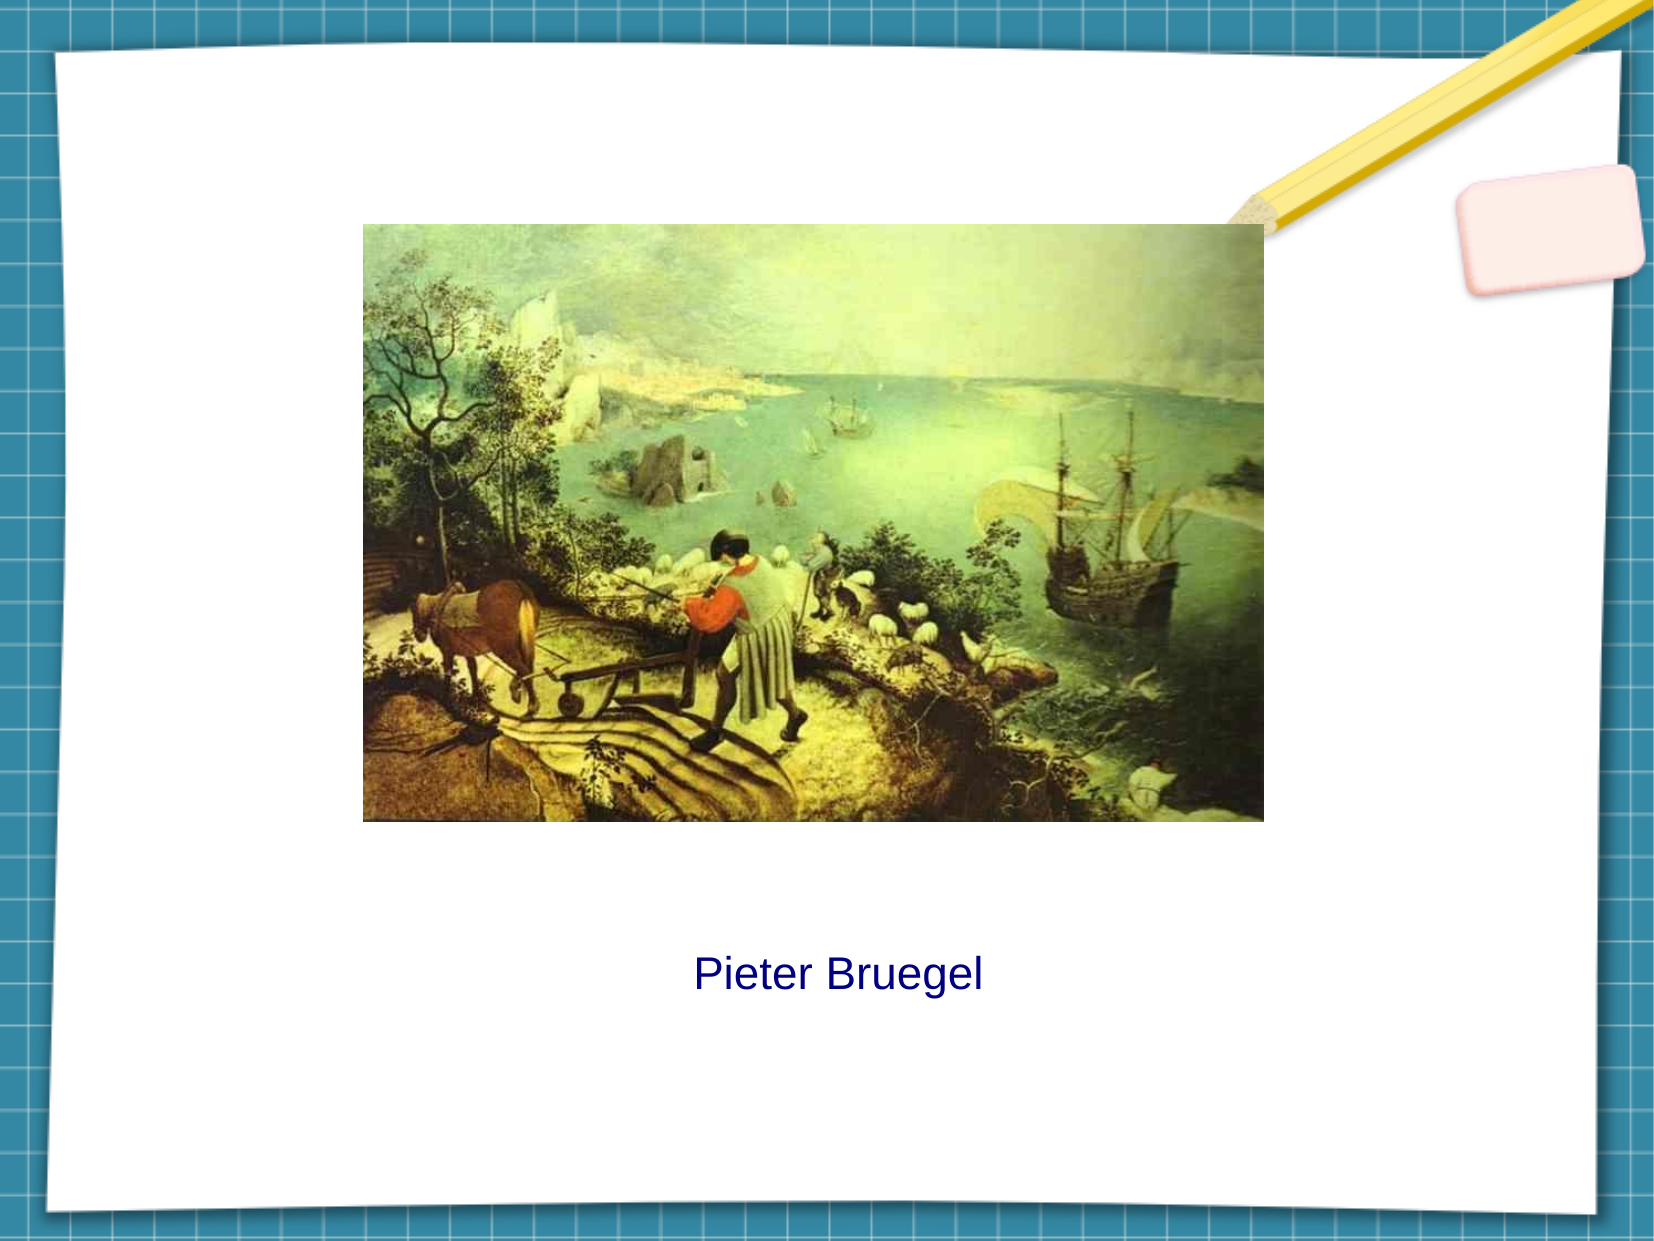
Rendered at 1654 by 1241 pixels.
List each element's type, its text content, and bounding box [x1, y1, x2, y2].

picture [0, 0, 1654, 1241]
title Pieter Bruegel [94, 921, 1583, 1129]
